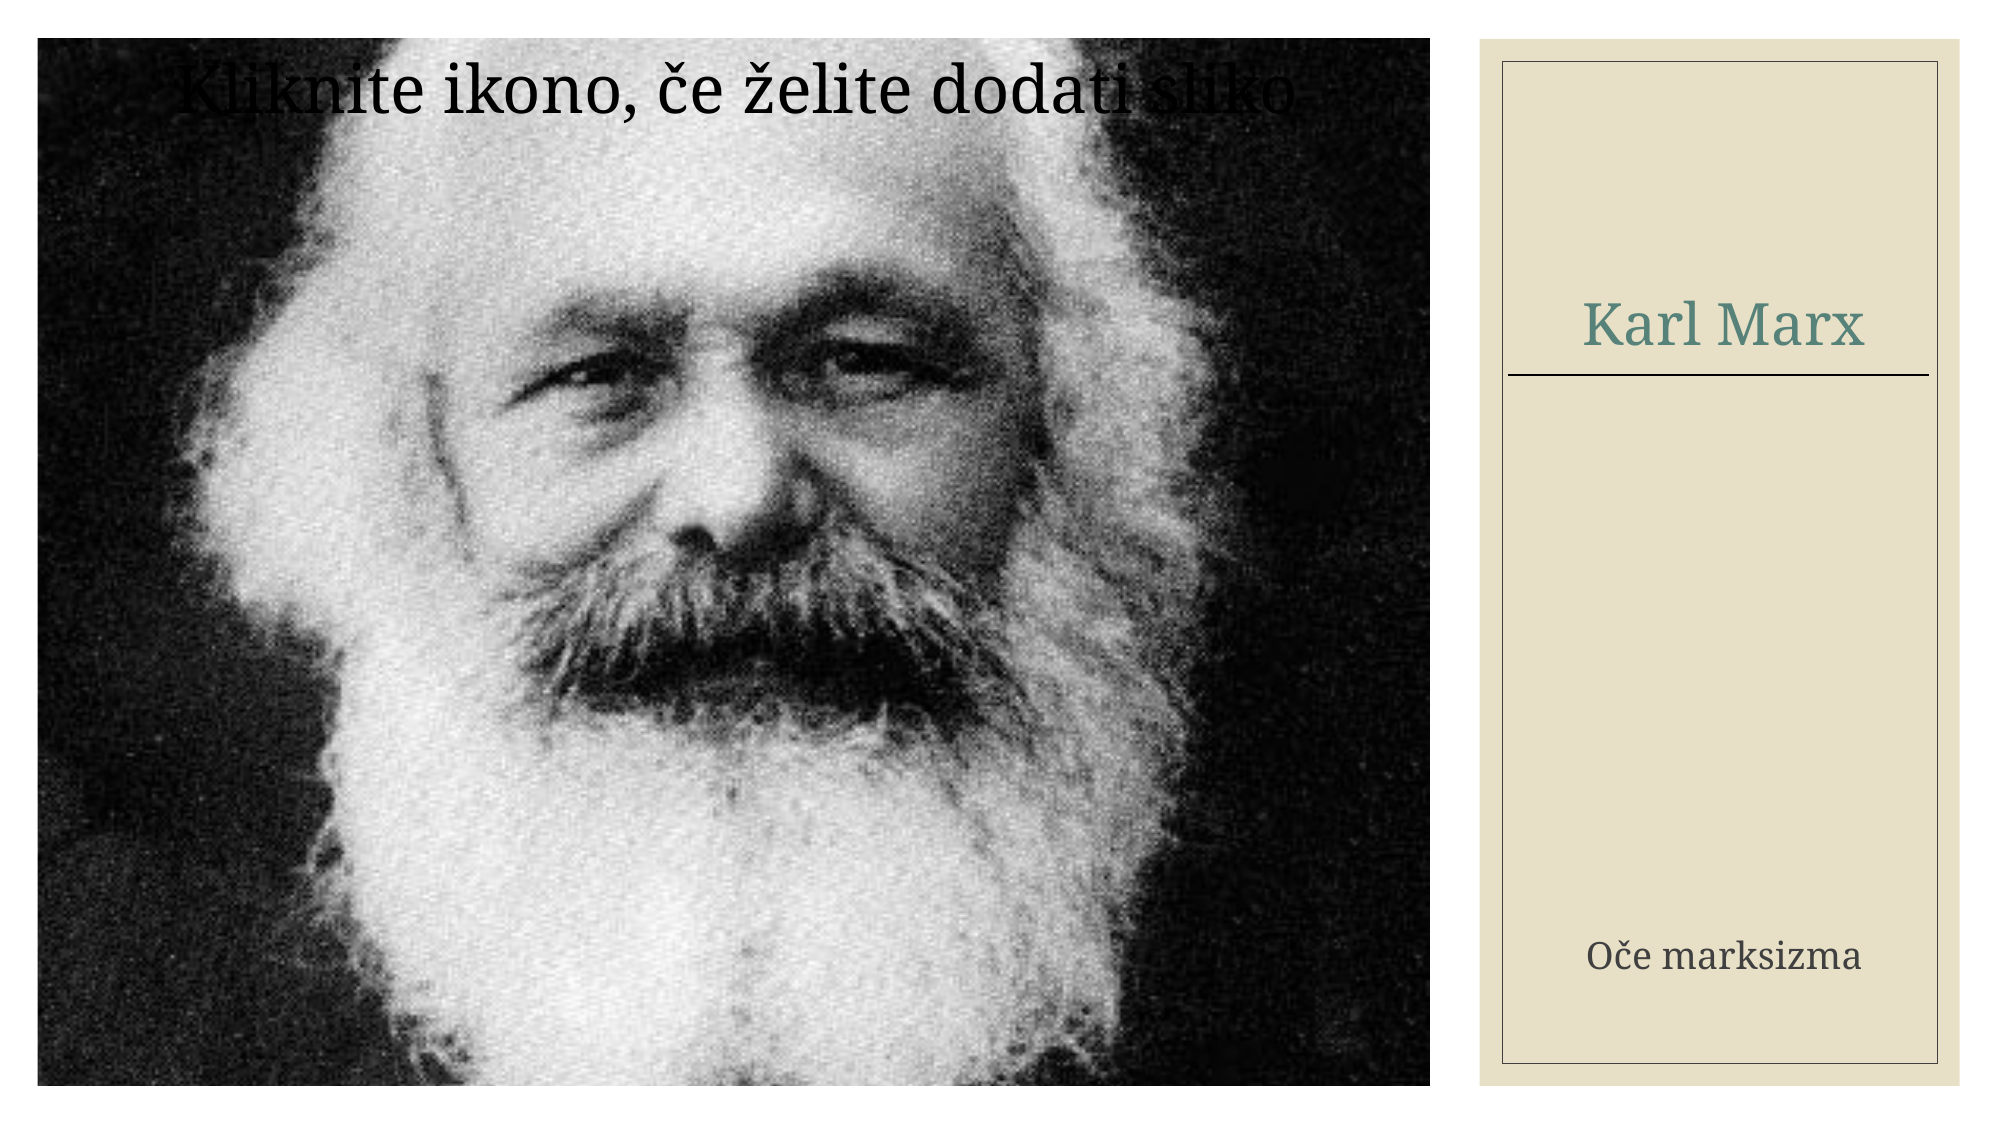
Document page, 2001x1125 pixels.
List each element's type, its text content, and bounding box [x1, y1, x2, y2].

list Oče marksizma [1524, 410, 1924, 985]
picture [37, 38, 1437, 1086]
title Karl Marx [1524, 95, 1924, 365]
